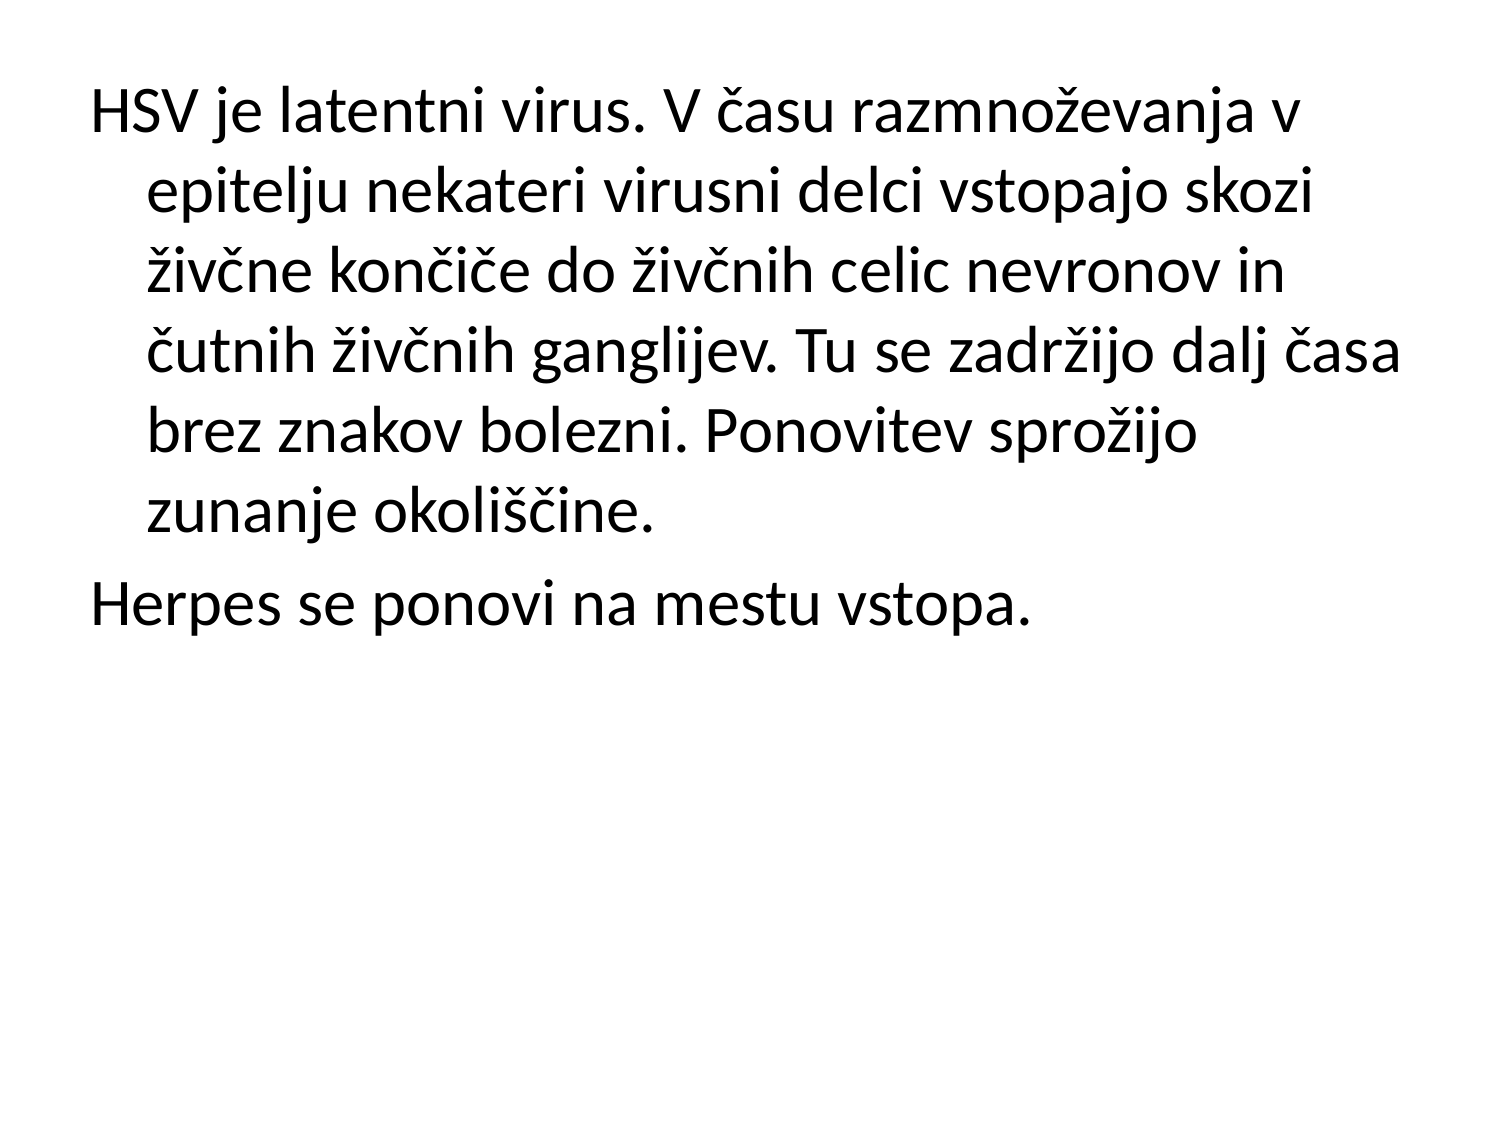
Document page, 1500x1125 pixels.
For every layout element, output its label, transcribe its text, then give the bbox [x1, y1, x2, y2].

list HSV je latentni virus. V času razmnoževanja v epitelju nekateri virusni delci vstopajo skozi živčne končiče do živčnih celic nevronov in čutnih živčnih ganglijev. Tu se zadržijo dalj časa brez znakov bolezni. Ponovitev sprožijo zunanje okoliščine. Herpes se ponovi na mestu vstopa. [75, 58, 1425, 1005]
